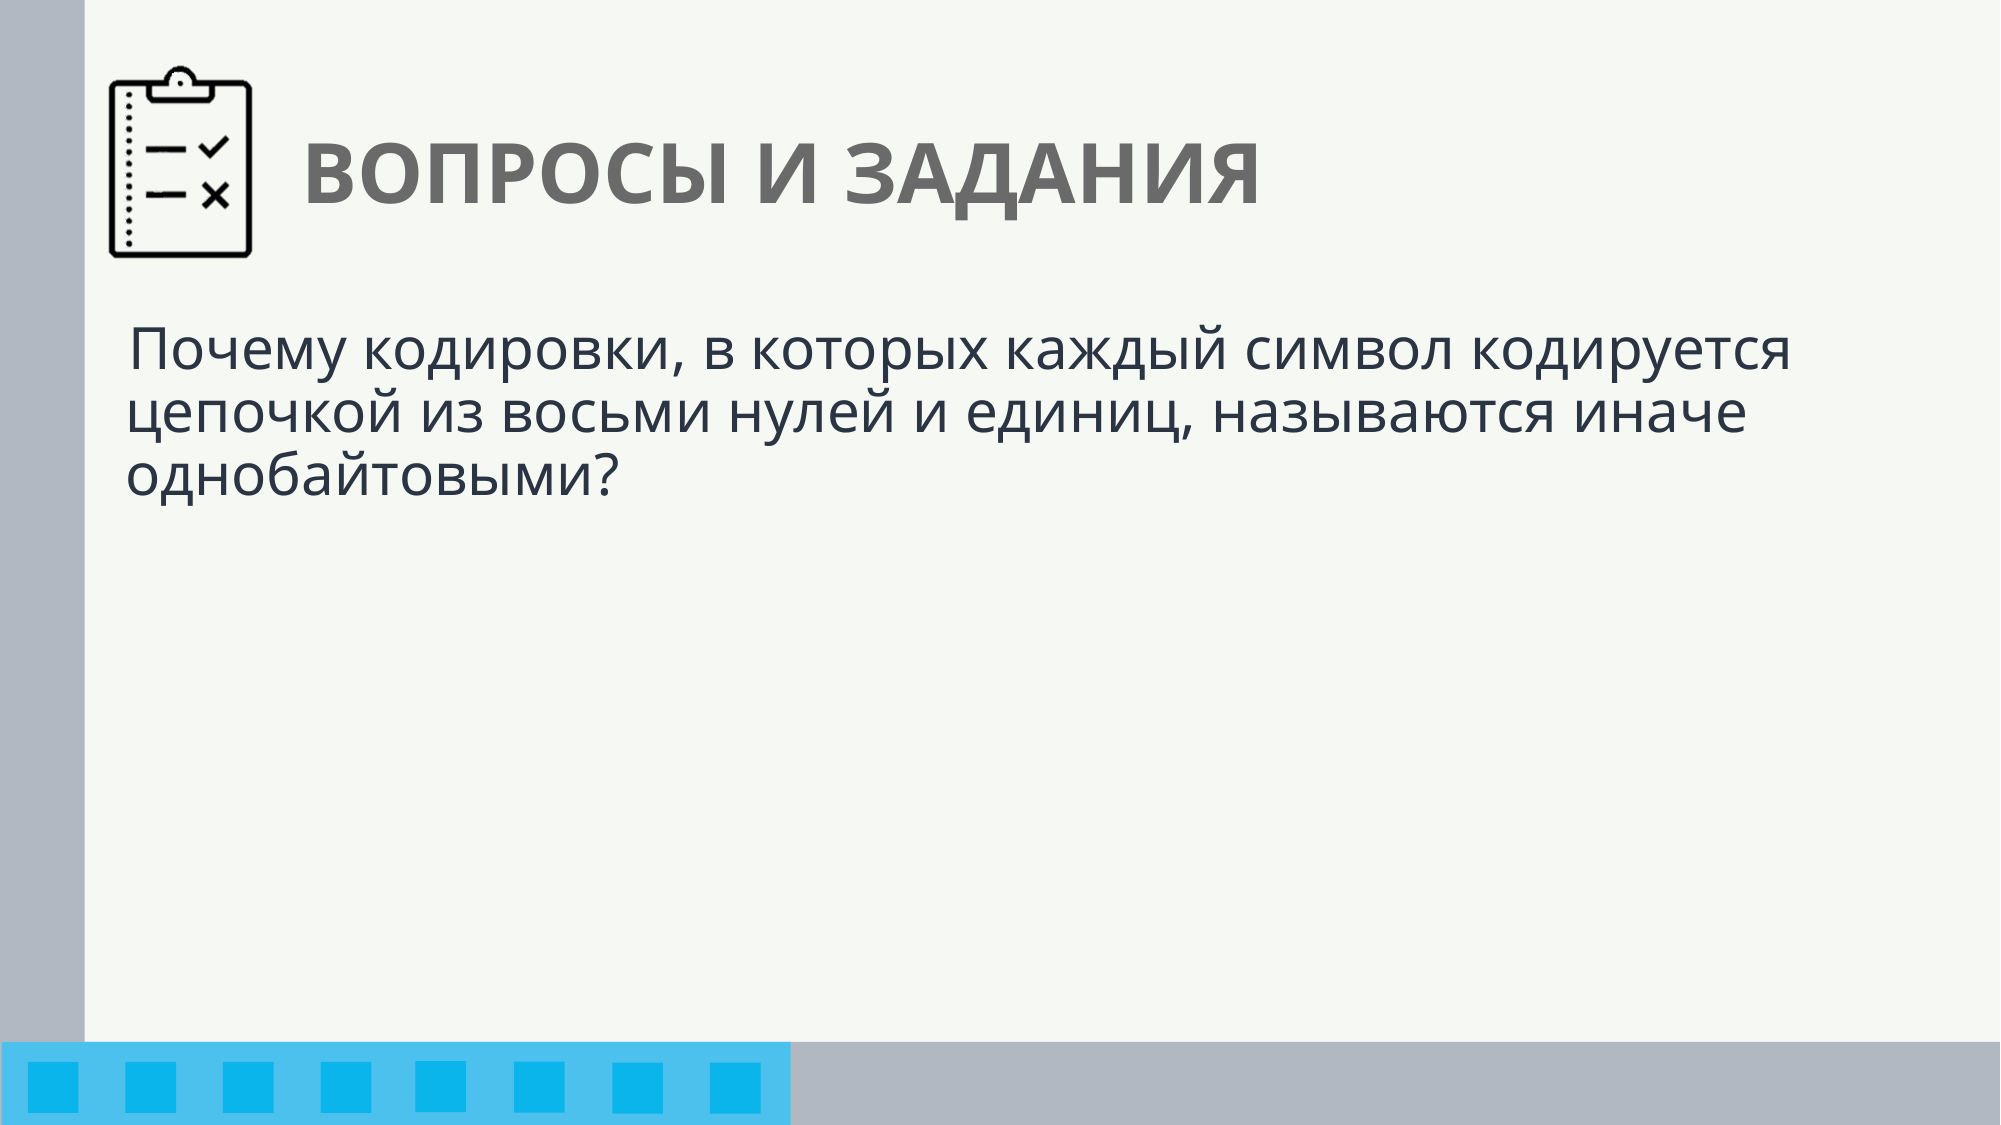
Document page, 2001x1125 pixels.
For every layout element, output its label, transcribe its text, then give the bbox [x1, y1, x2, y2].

title ВОПРОСЫ И ЗАДАНИЯ [285, 67, 1892, 286]
picture [85, 54, 286, 286]
list Почему кодировки, в которых каждый символ кодируется цепочкой из восьми нулей и единиц, называются иначе однобайтовыми? [110, 311, 1892, 965]
